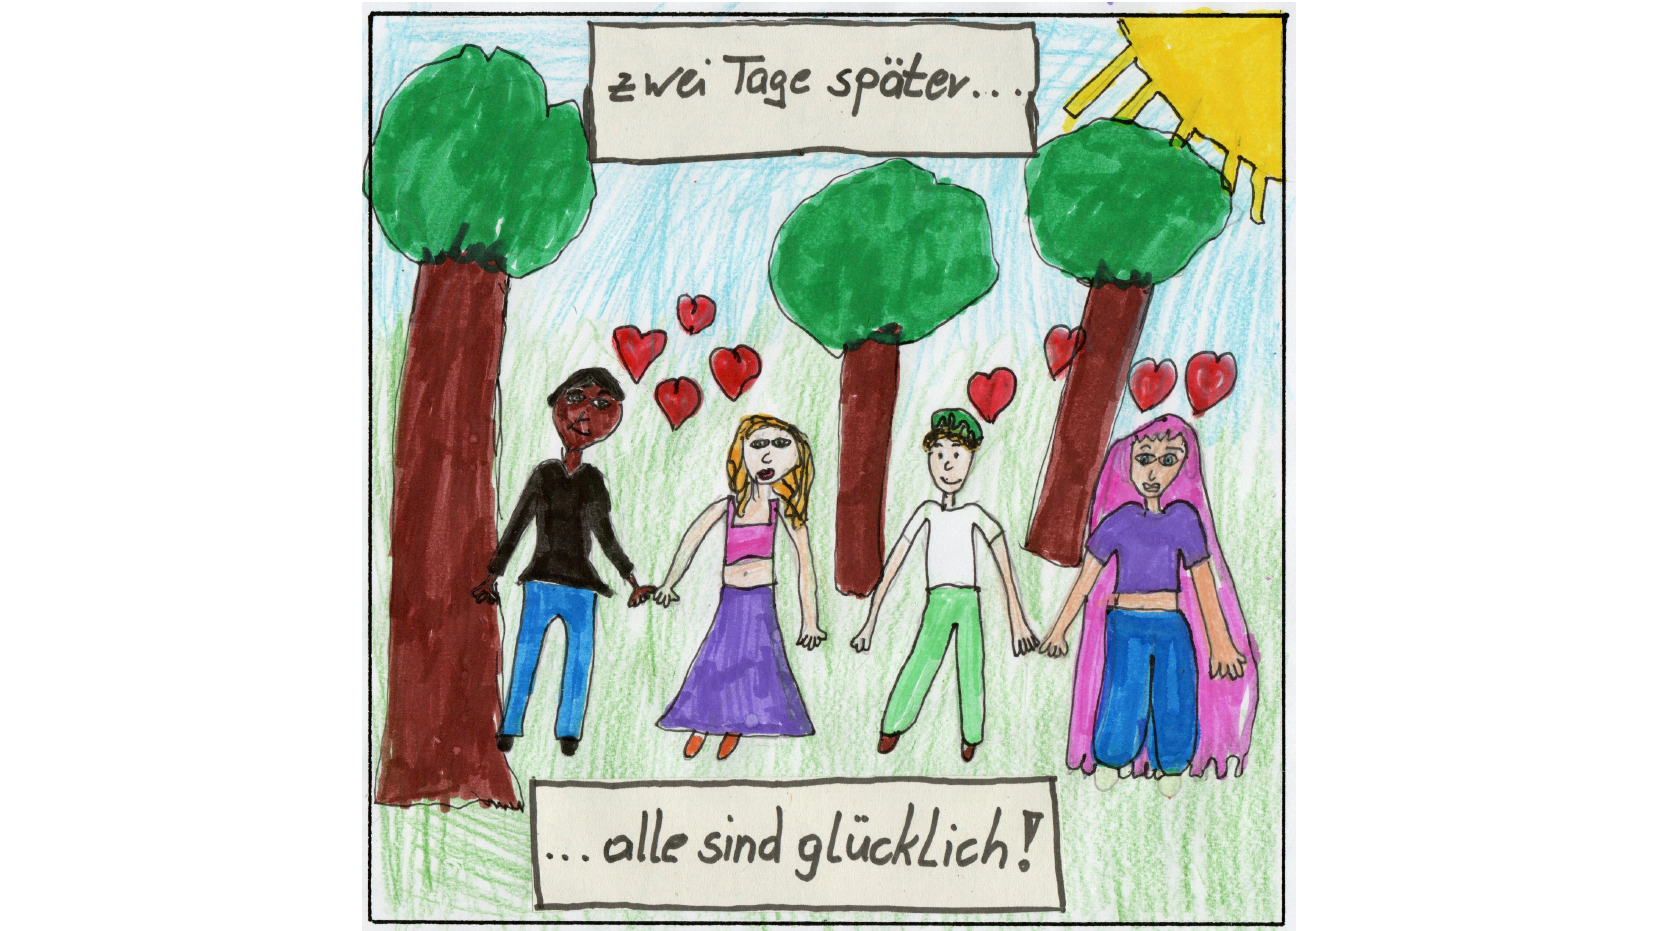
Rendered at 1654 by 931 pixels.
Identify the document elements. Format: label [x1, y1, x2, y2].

picture [362, 2, 1296, 931]
